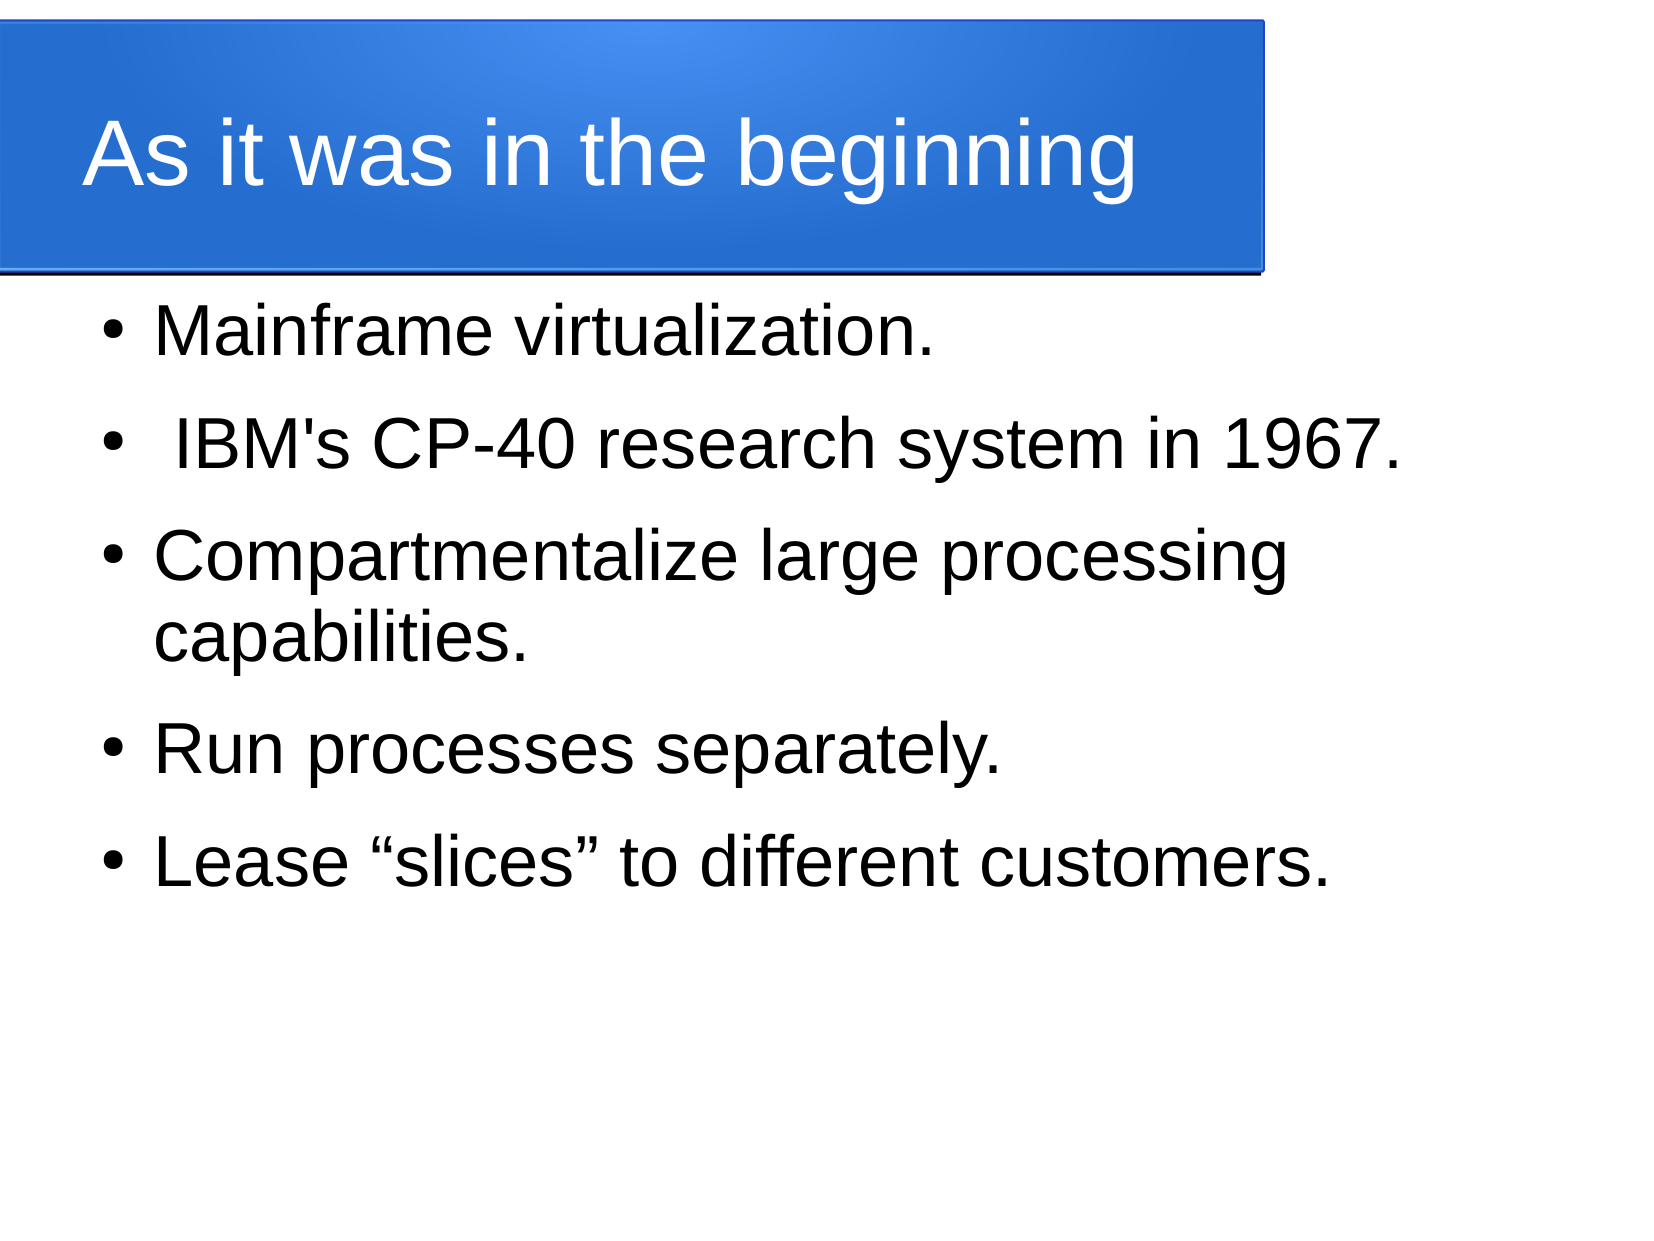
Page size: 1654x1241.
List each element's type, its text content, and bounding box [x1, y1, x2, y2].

list Mainframe virtualization. IBM's CP-40 research system in 1967. Compartmentalize large processing capabilities. Run processes separately. Lease “slices” to different customers. [82, 290, 1538, 1010]
title As it was in the beginning [82, 49, 1250, 257]
